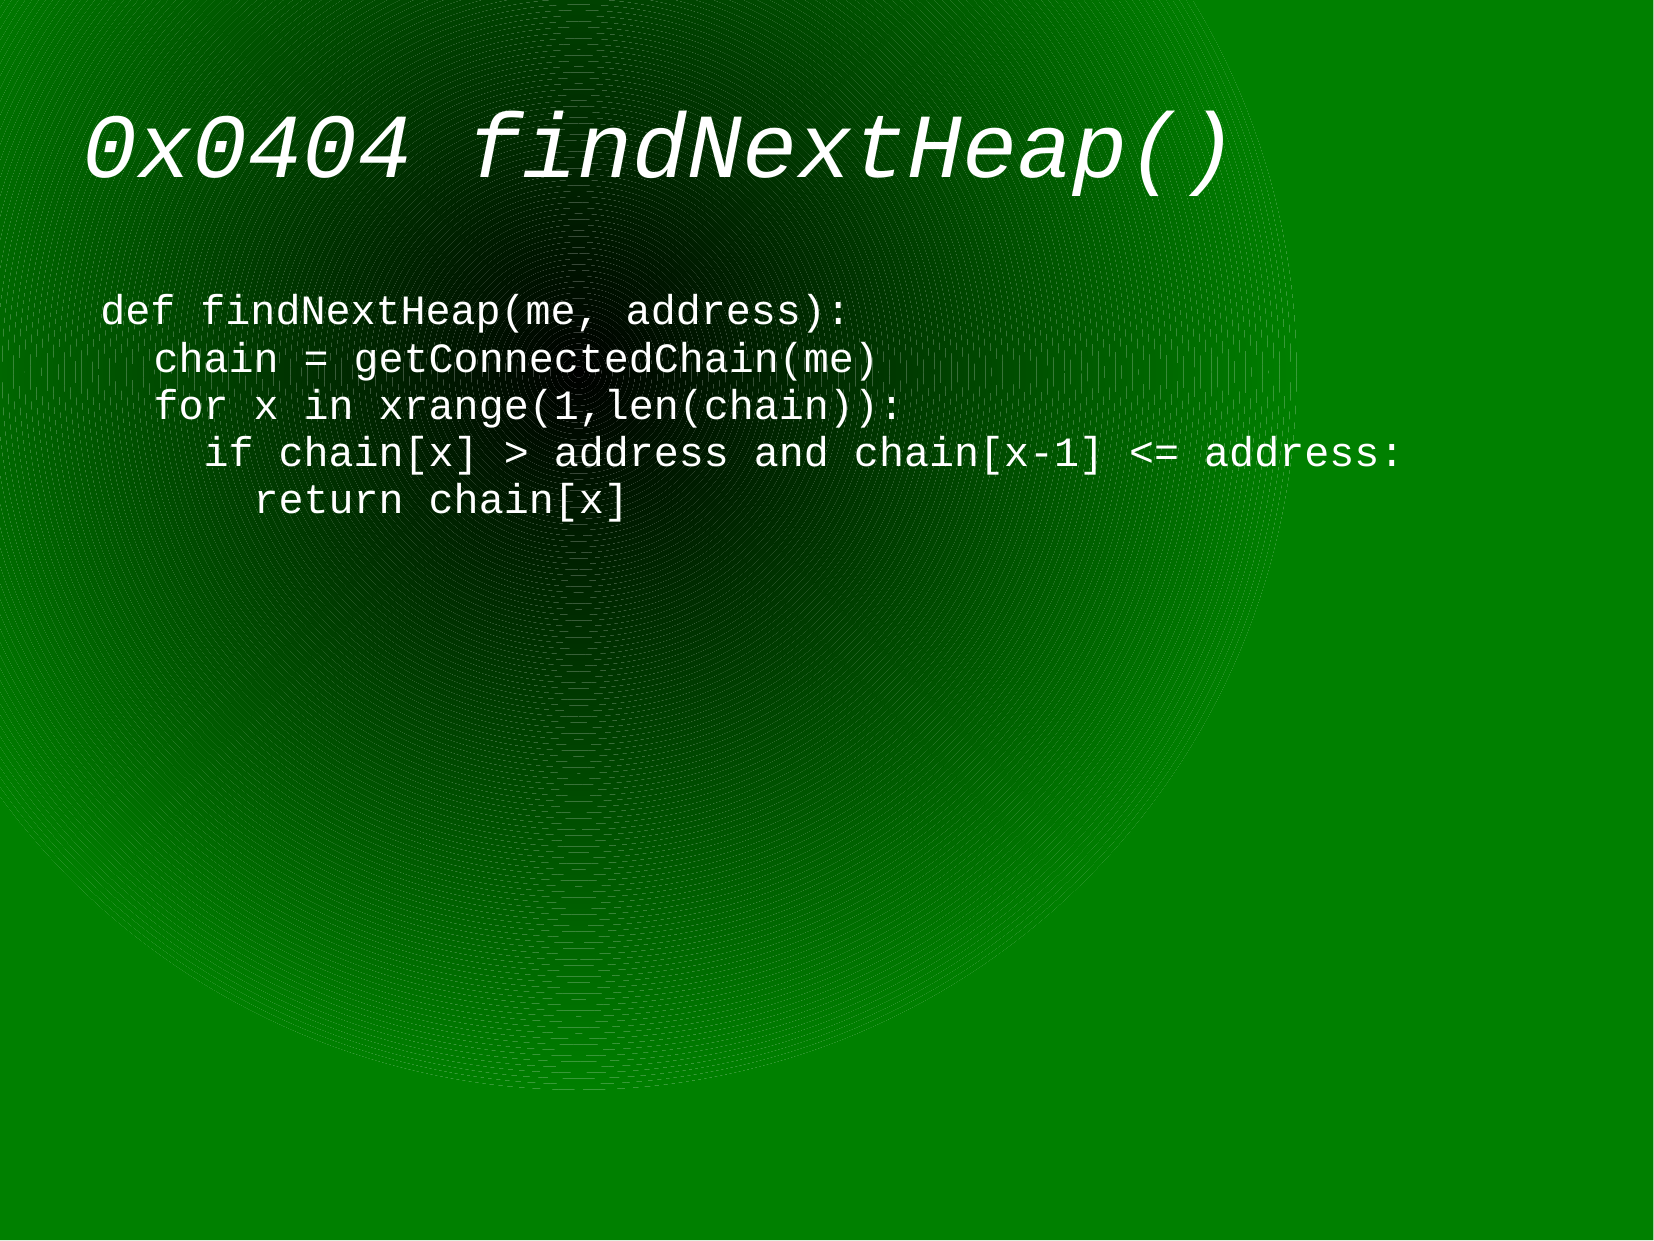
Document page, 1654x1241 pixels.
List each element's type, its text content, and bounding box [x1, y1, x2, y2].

list def findNextHeap(me, address): chain = getConnectedChain(me) for x in xrange(1,len(chain)): if chain[x] > address and chain[x-1] <= address: return chain[x] [82, 290, 1571, 1094]
title 0x0404 findNextHeap() [82, 56, 1571, 250]
